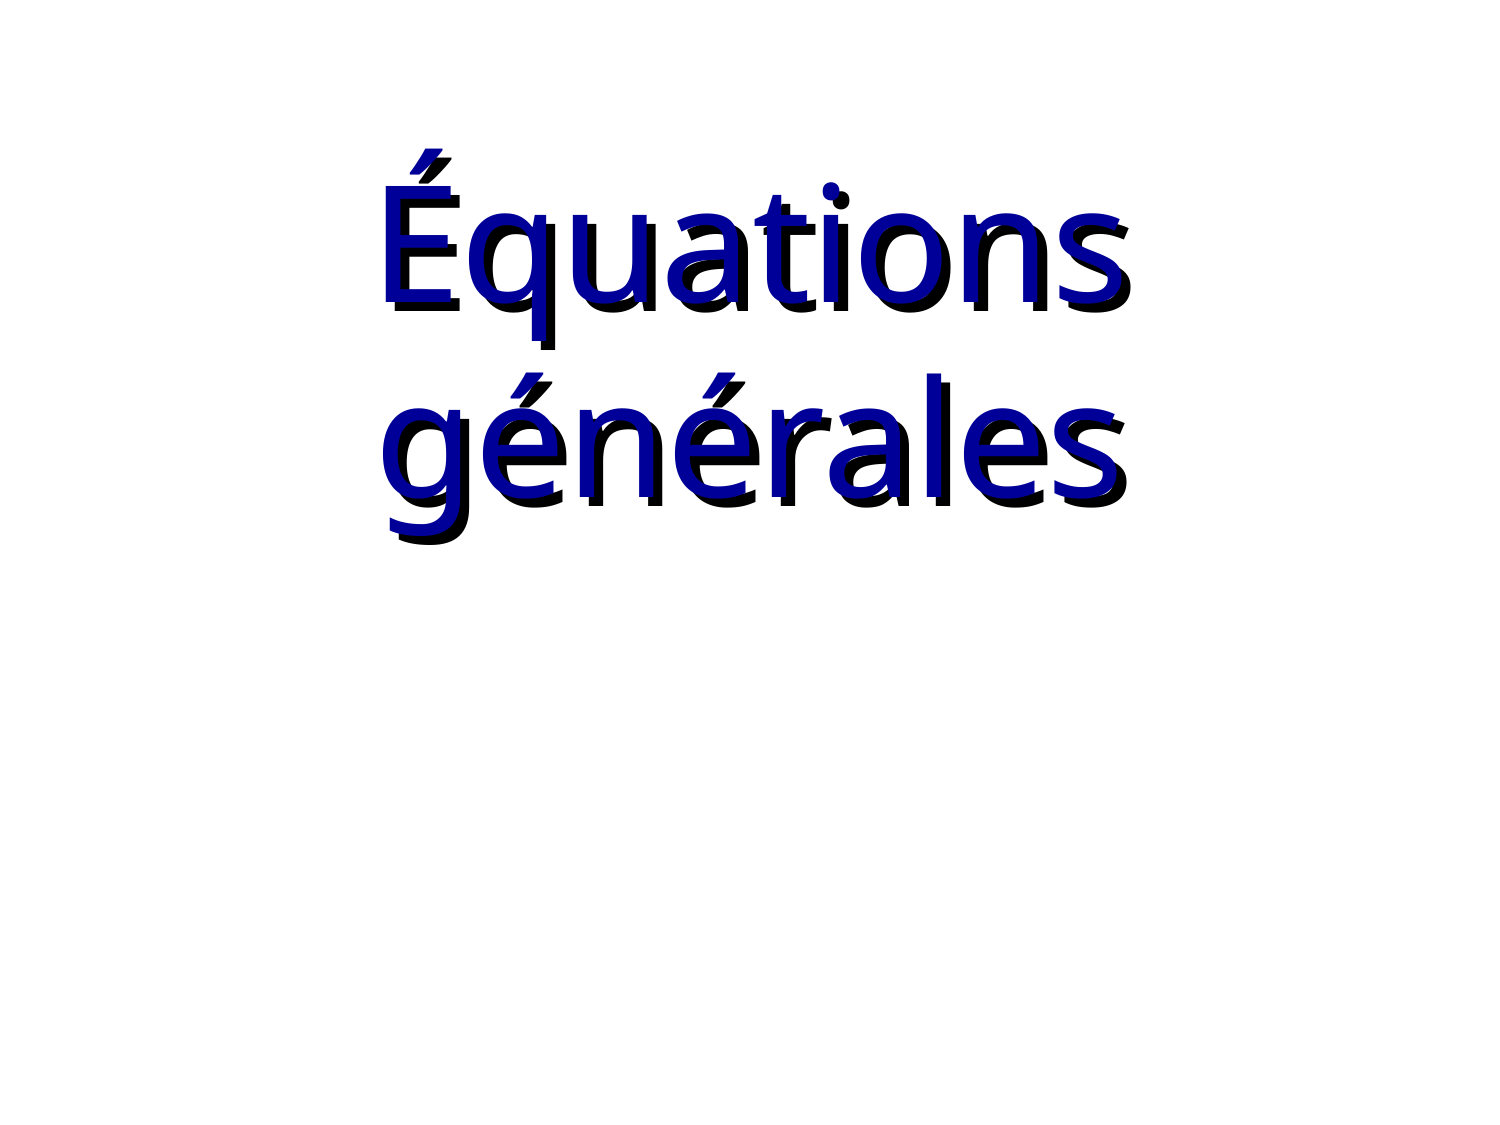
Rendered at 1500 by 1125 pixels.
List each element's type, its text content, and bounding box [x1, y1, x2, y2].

title Équations générales [0, 349, 1500, 538]
